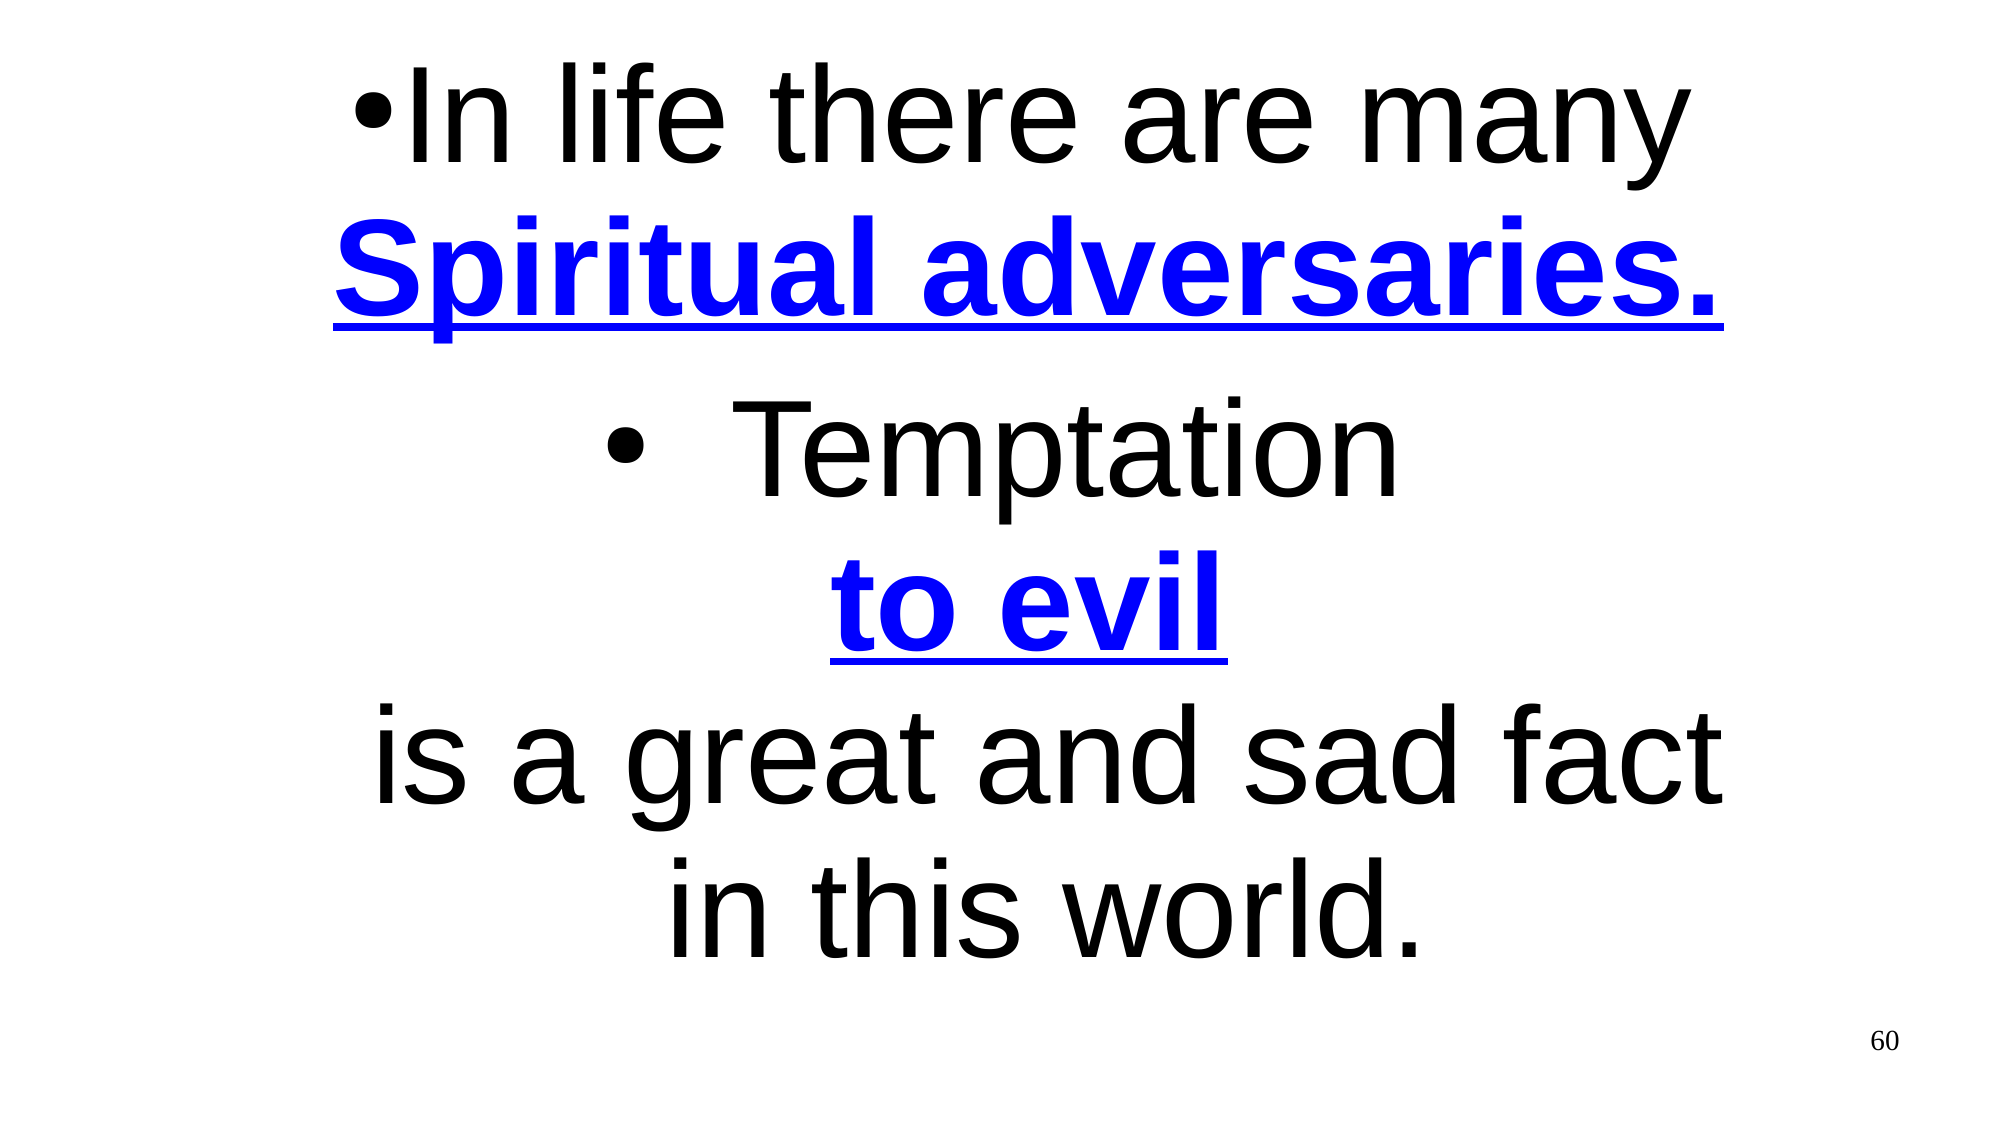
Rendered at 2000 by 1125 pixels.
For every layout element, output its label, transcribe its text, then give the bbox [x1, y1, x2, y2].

list In life there are many Spiritual adversaries. Temptation to evil is a great and sad fact in this world. [37, 37, 1988, 1088]
